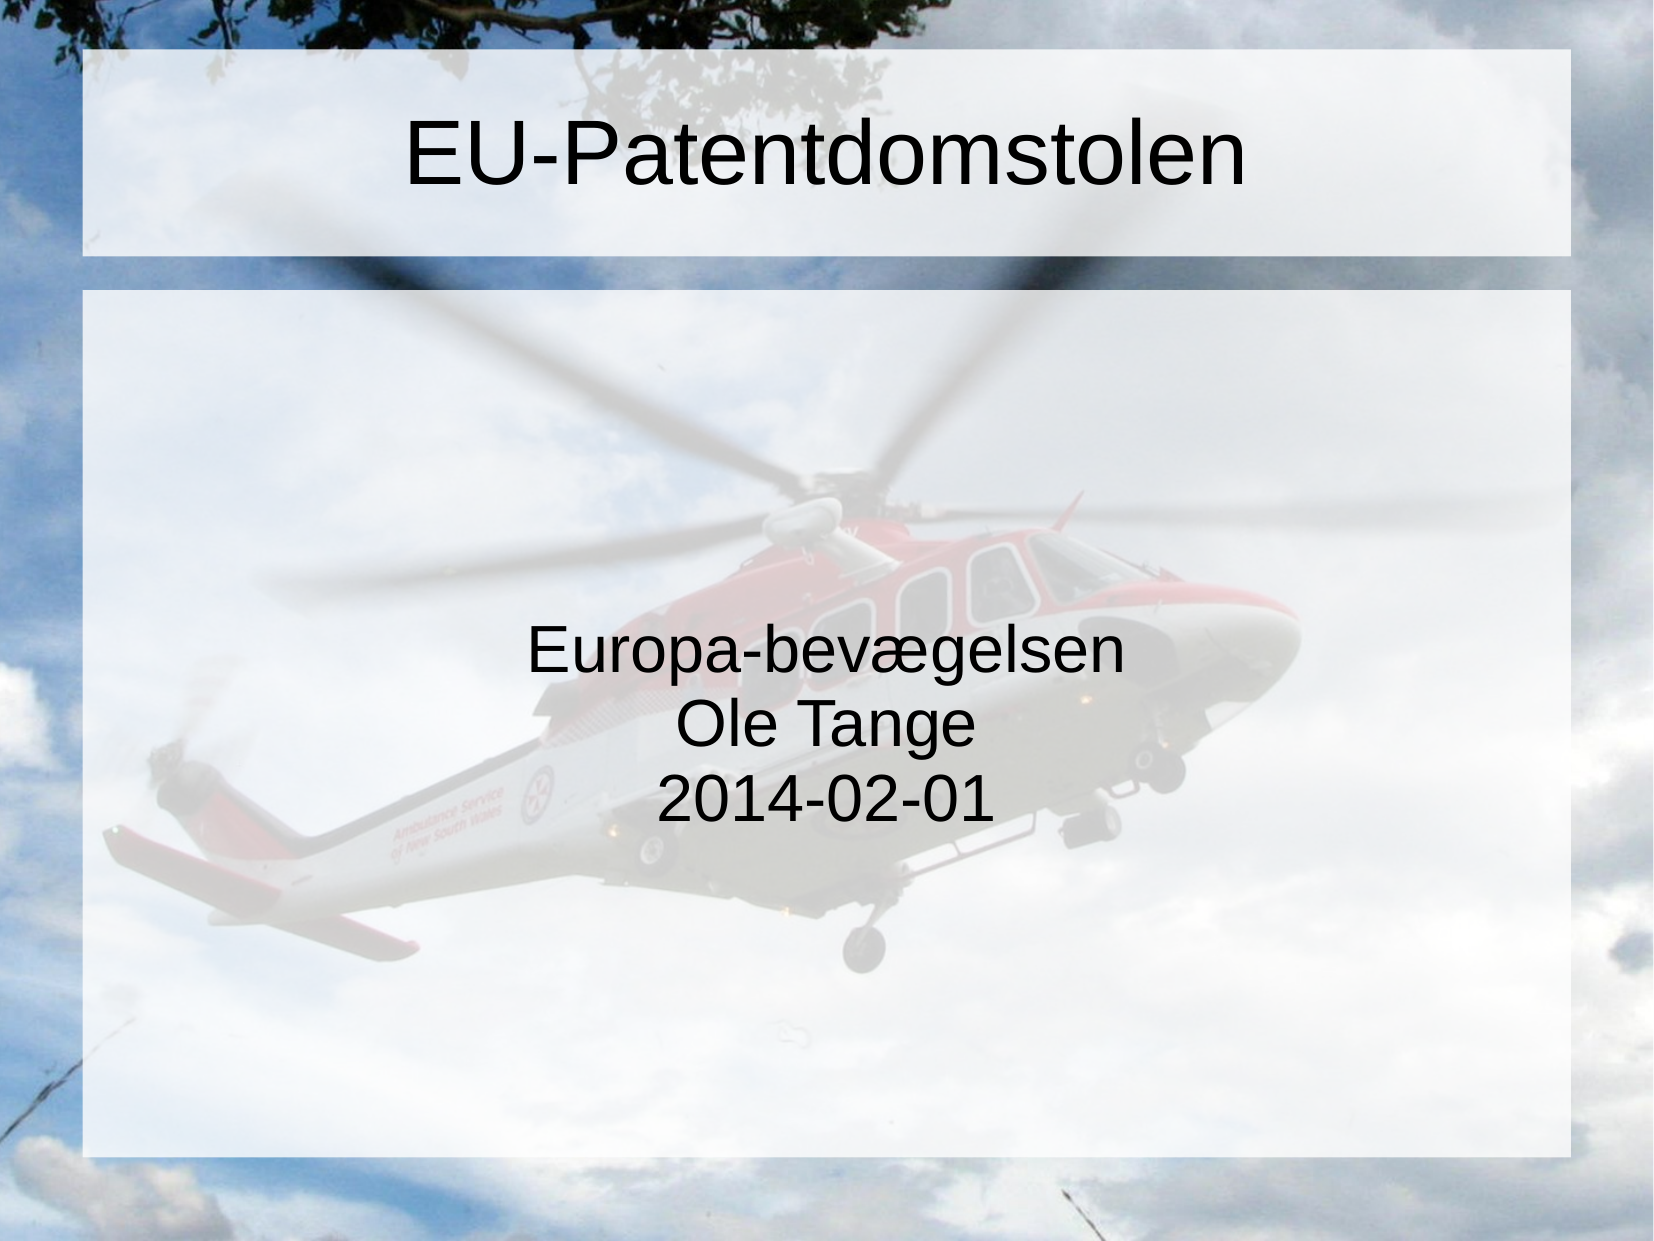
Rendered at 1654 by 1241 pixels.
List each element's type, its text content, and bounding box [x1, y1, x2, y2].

subtitle Europa-bevægelsen Ole Tange 2014-02-01 [82, 290, 1571, 1158]
picture [0, 0, 1654, 1241]
title EU-Patentdomstolen [82, 49, 1571, 257]
